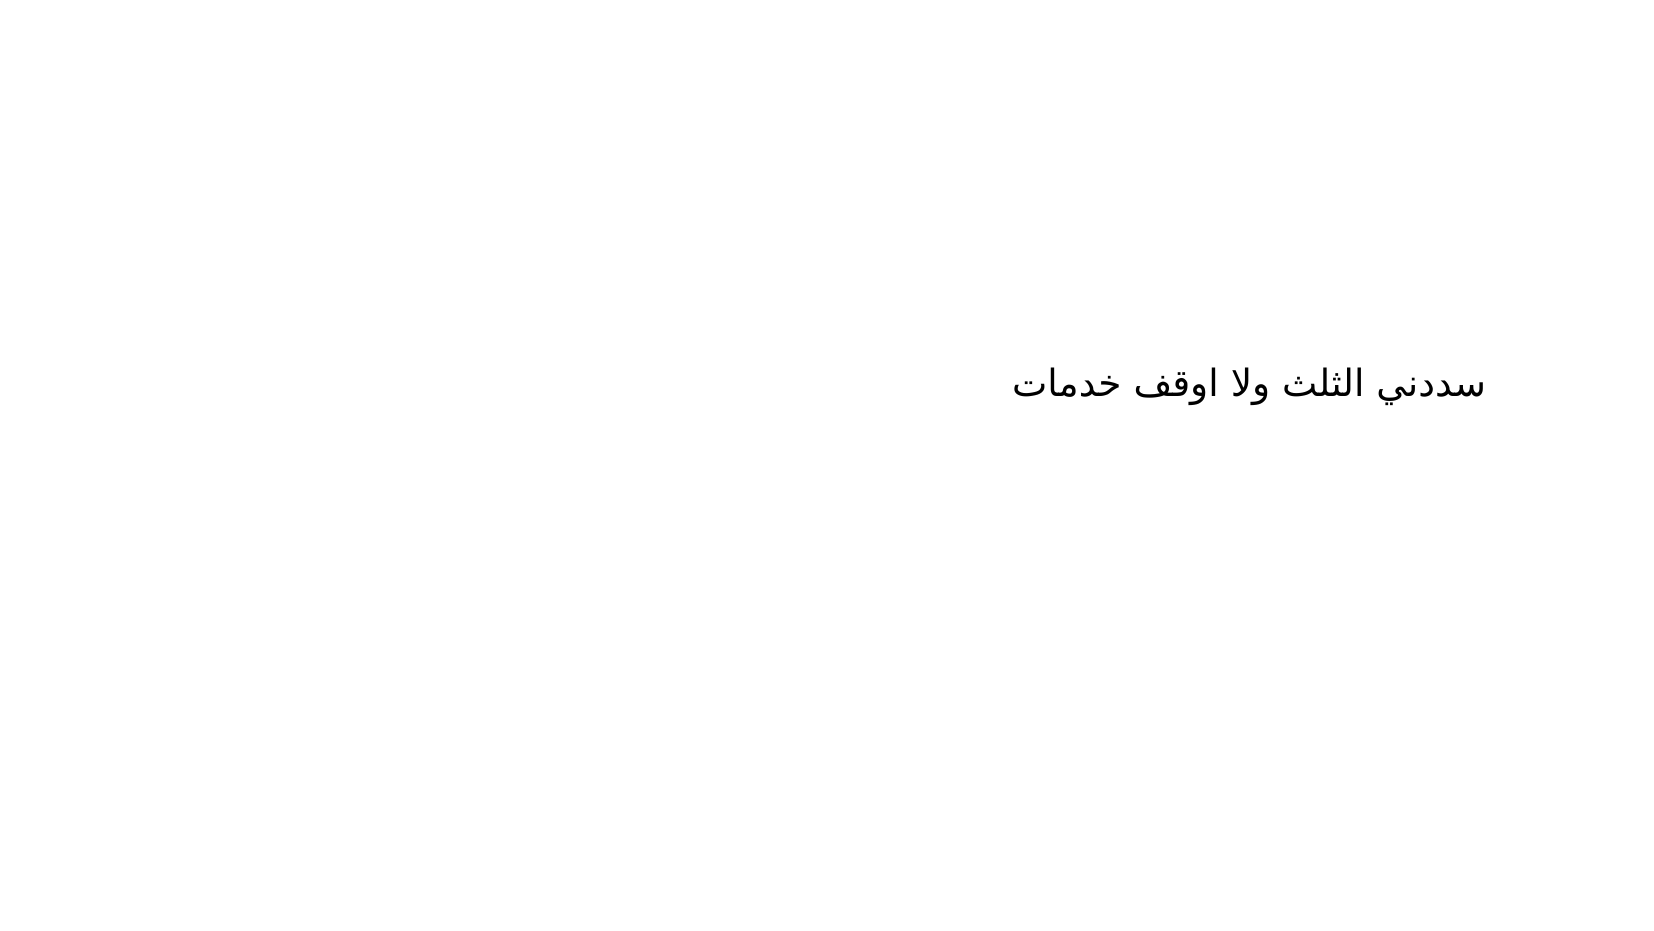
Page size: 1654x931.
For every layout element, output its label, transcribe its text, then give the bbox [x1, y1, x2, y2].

text_box سددني الثلث ولا اوقف خدمات [997, 354, 1496, 415]
